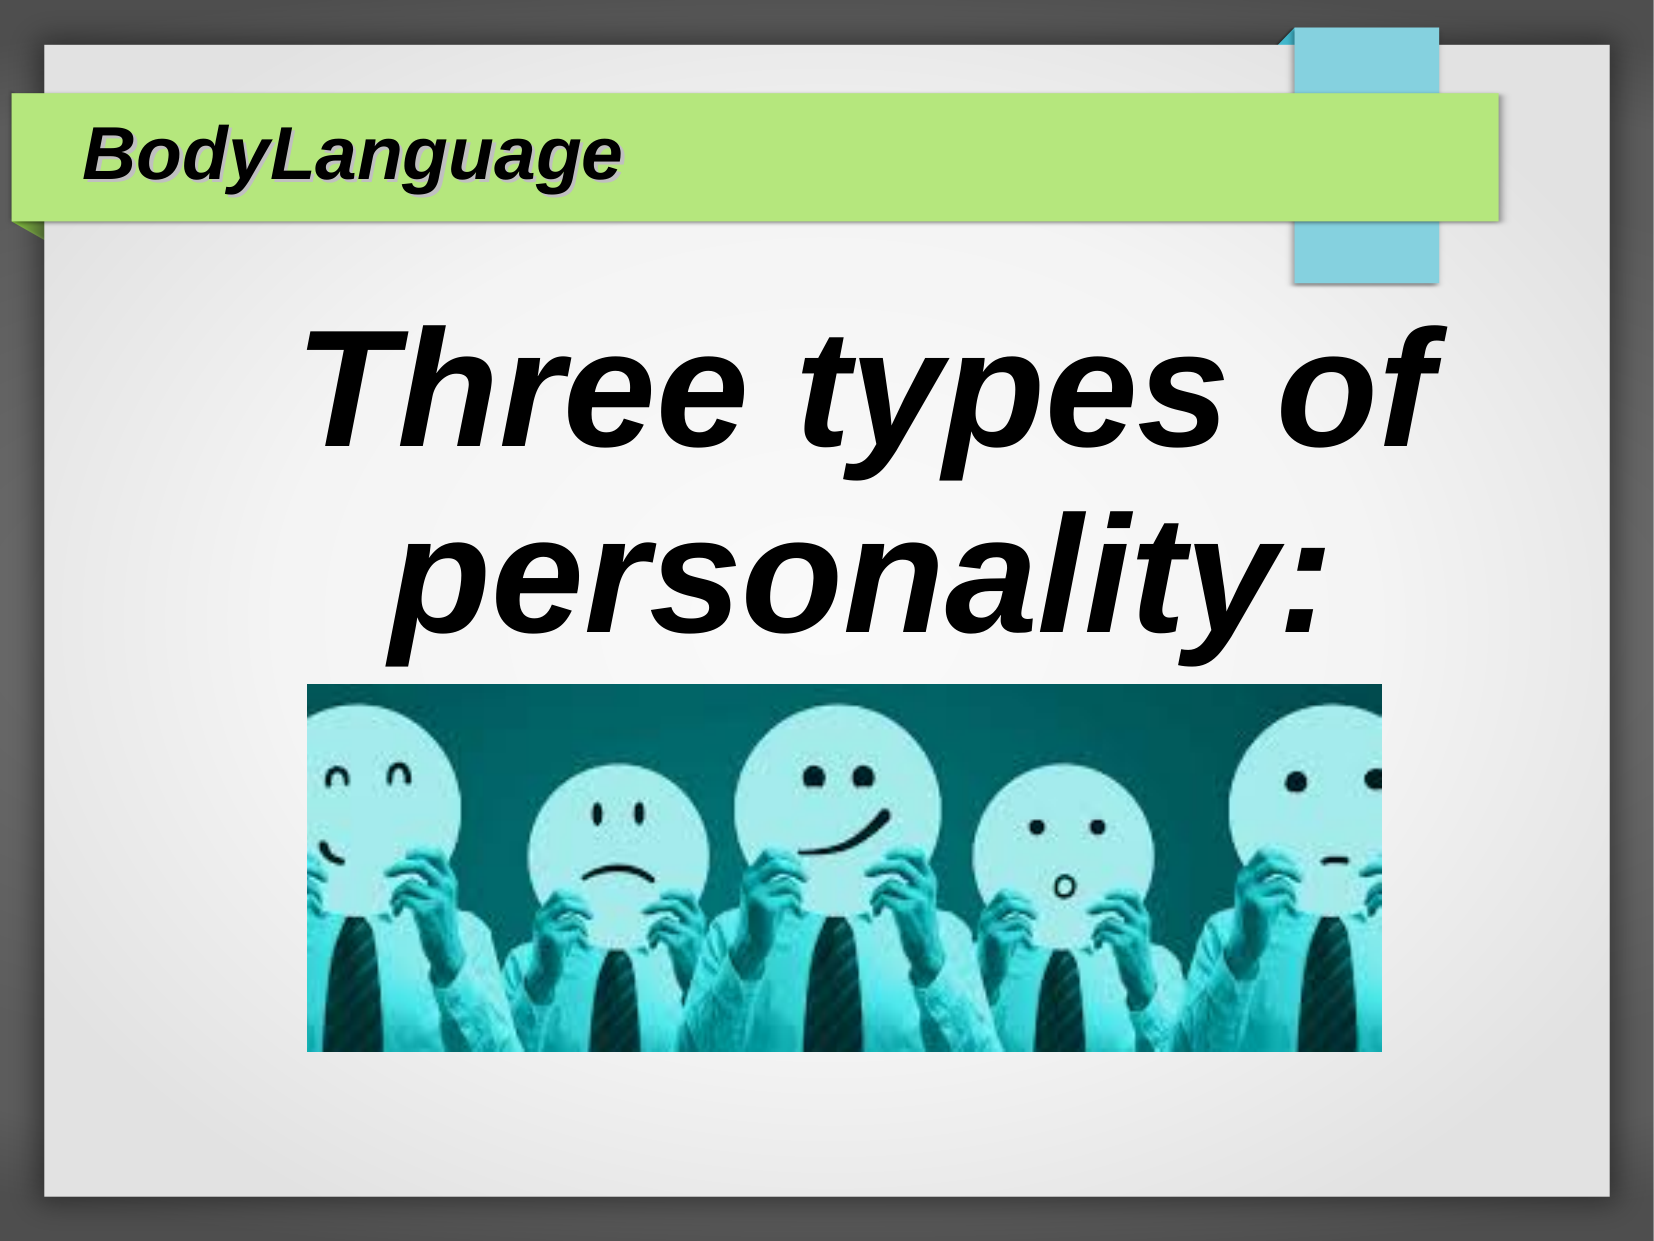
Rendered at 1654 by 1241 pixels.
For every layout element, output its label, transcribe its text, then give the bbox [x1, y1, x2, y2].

picture [0, 0, 1654, 1241]
list Three types of personality: [82, 295, 1571, 1015]
title BodyLanguage [82, 94, 1264, 213]
